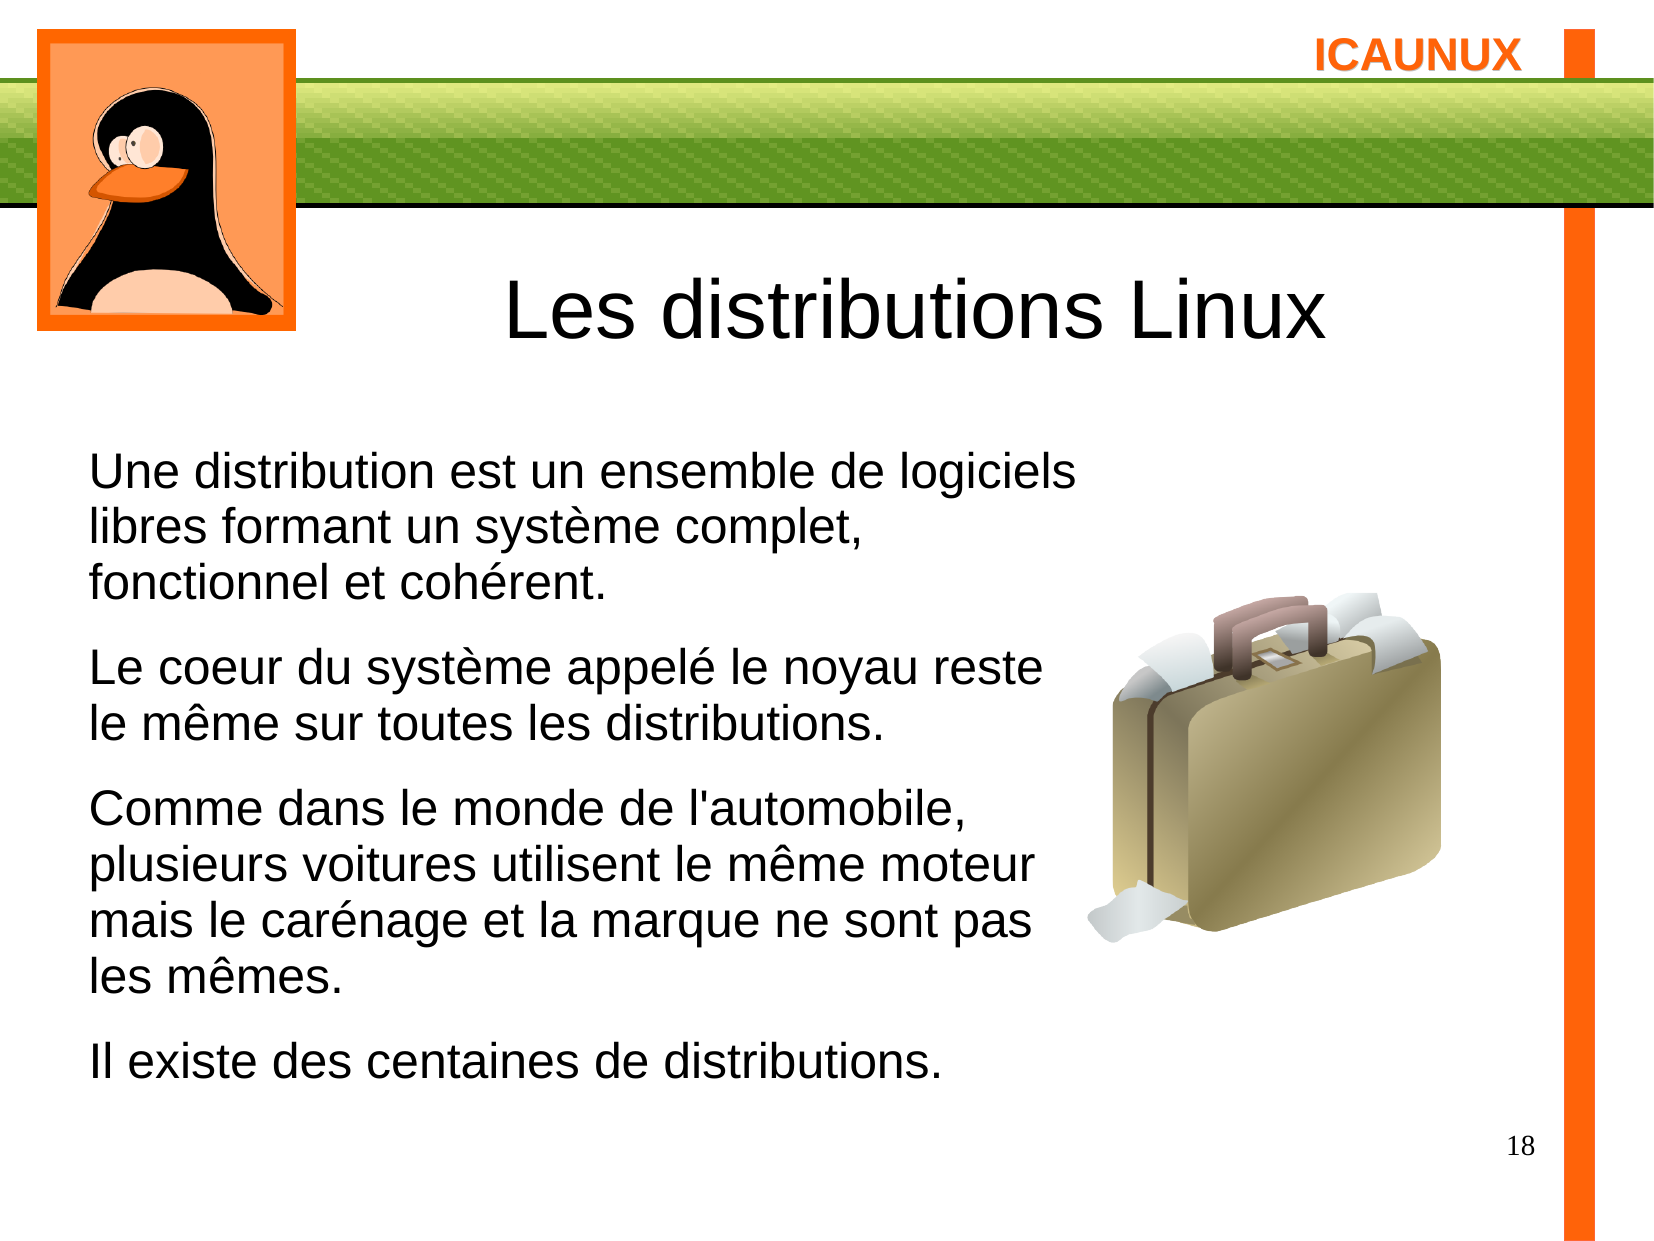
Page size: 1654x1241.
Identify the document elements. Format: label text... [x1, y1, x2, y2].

list Une distribution est un ensemble de logiciels libres formant un système complet, fonctionnel et cohérent. Le coeur du système appelé le noyau reste le même sur toutes les distributions. Comme dans le monde de l'automobile, plusieurs voitures utilisent le même moteur mais le carénage et la marque ne sont pas les mêmes. Il existe des centaines de distributions. [88, 442, 1093, 1094]
title Les distributions Linux [324, 235, 1506, 384]
picture [1068, 590, 1453, 945]
picture [0, 29, 1654, 331]
